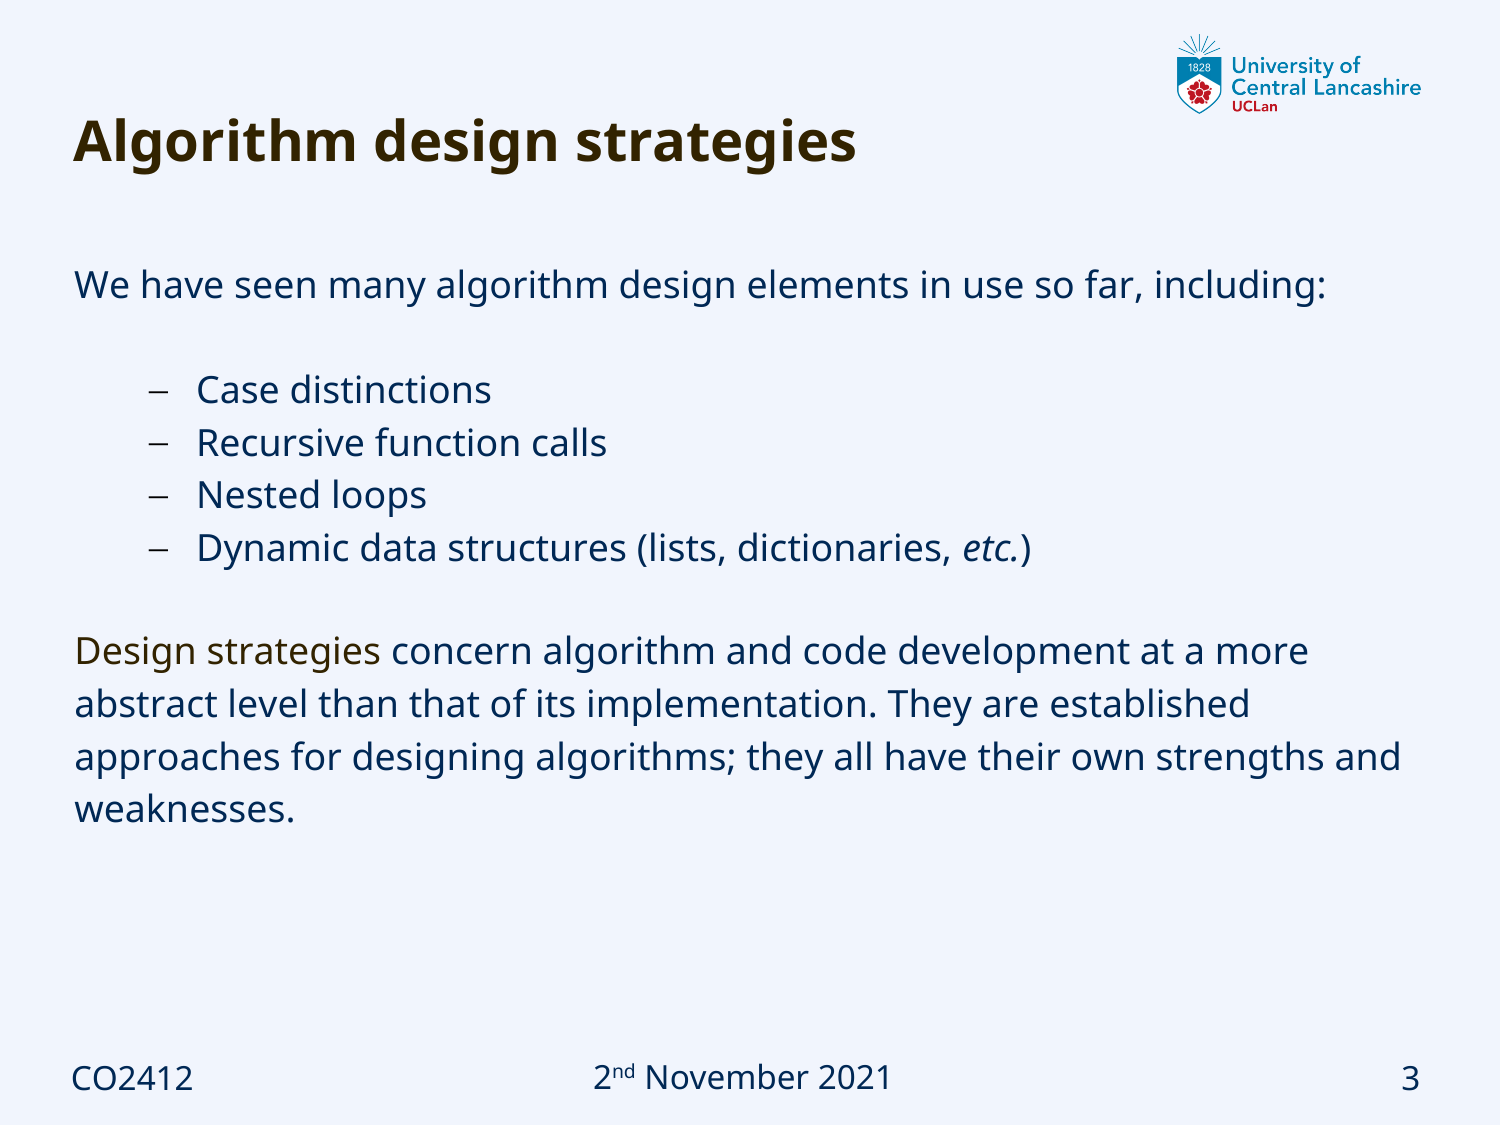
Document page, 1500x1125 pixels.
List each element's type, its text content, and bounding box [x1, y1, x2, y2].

text_box We have seen many algorithm design elements in use so far, including: Case distinctions Recursive function calls Nested loops Dynamic data structures (lists, dictionaries, etc.) [59, 246, 1435, 612]
picture [1177, 34, 1421, 93]
title Algorithm design strategies [58, 93, 1475, 186]
text_box Design strategies concern algorithm and code development at a more abstract level than that of its implementation. They are established approaches for designing algorithms; they all have their own strengths and weaknesses. [59, 612, 1435, 979]
